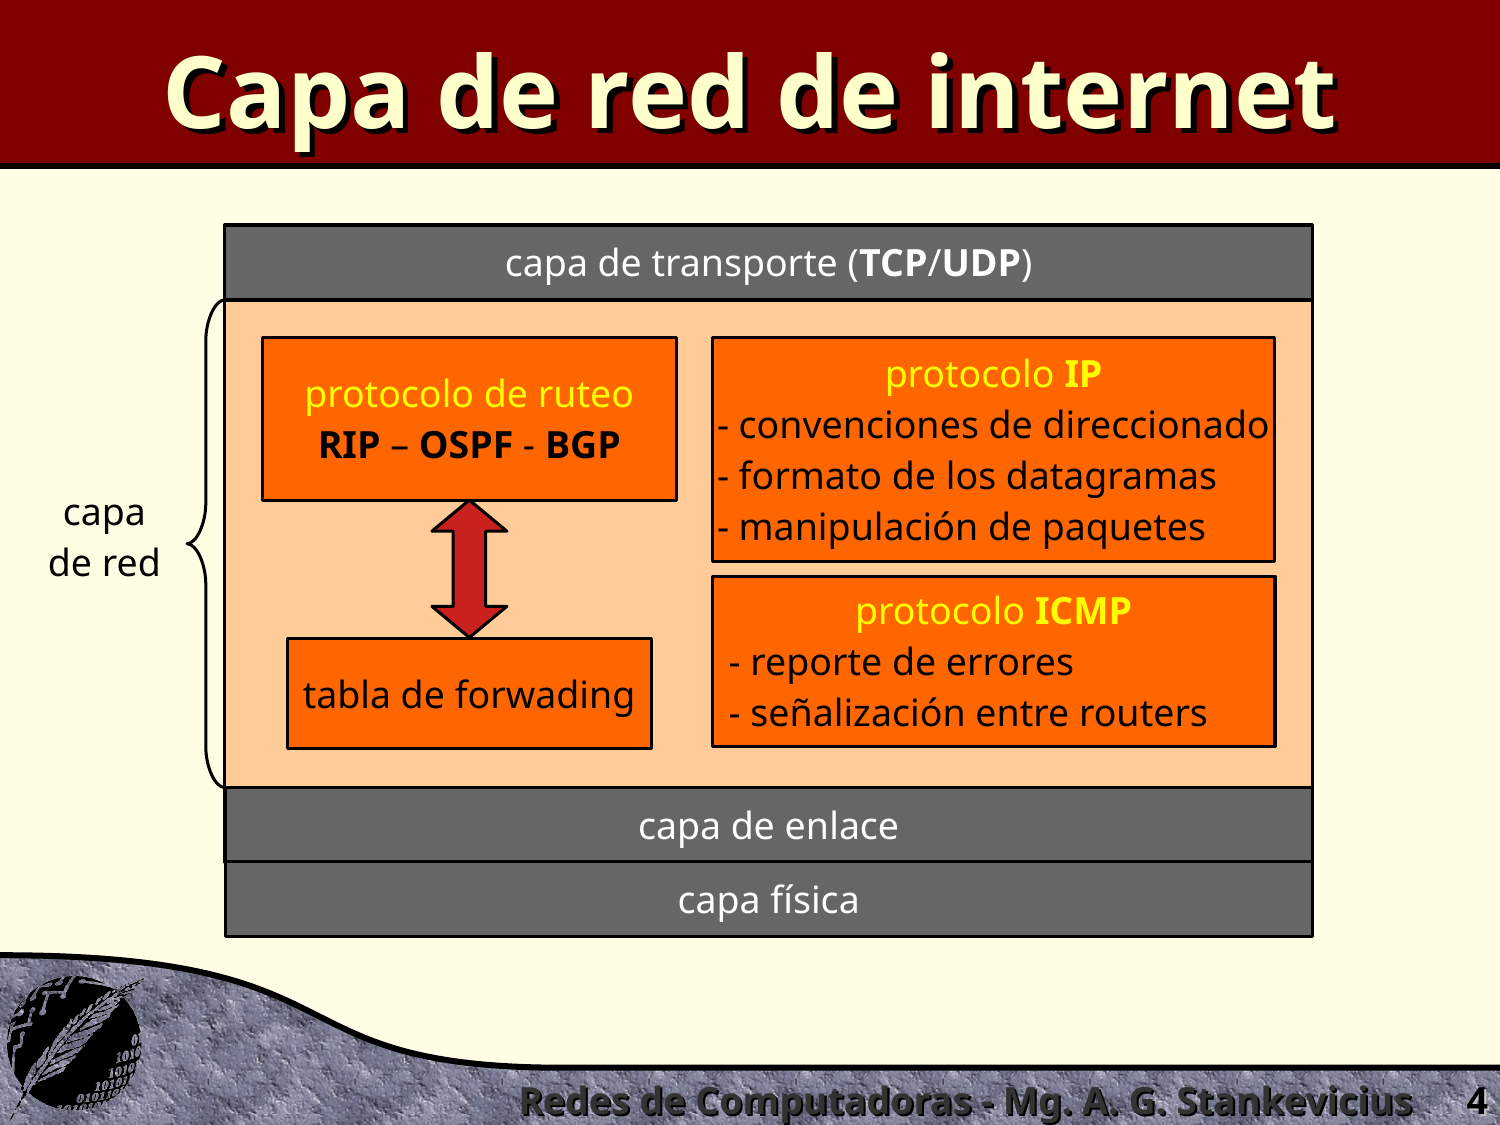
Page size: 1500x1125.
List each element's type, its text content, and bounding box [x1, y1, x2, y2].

picture [1047, 1100, 1054, 1110]
text_box capa física [225, 861, 1313, 937]
text_box capa de transporte (TCP/UDP) [224, 224, 1313, 300]
text_box tabla de forwading [287, 638, 652, 749]
text_box [224, 300, 1313, 787]
picture [0, 959, 1500, 1125]
title Capa de red de internet [15, 5, 1485, 160]
text_box protocolo IP - convenciones de direccionado - formato de los datagramas - manipulación de paquetes [712, 337, 1275, 562]
text_box protocolo ICMP - reporte de errores - señalización entre routers [712, 576, 1276, 747]
picture [790, 1100, 795, 1110]
text_box capa de enlace [225, 787, 1313, 861]
text_box capa de red [33, 478, 178, 598]
text_box protocolo de ruteo RIP – OSPF - BGP [262, 337, 677, 501]
